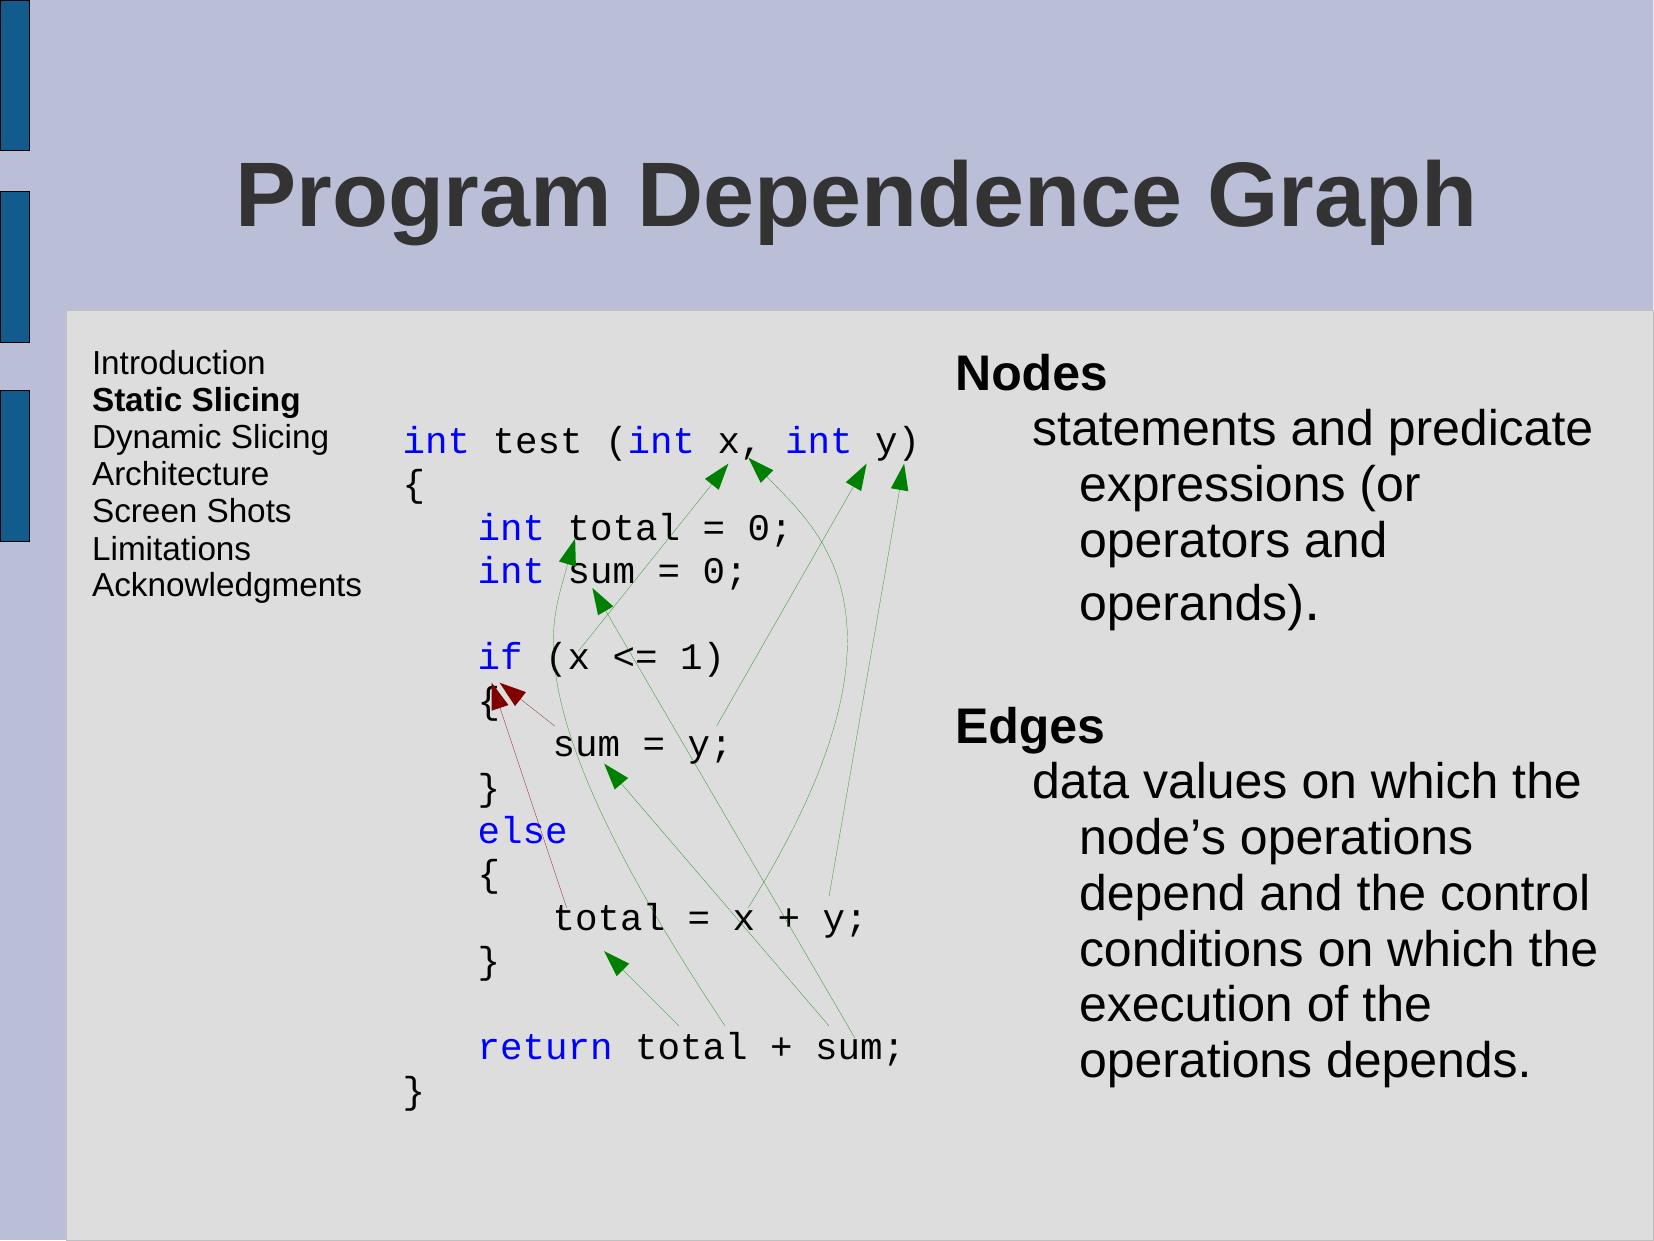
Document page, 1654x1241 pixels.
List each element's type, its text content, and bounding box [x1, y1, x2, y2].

list Introduction Static Slicing Dynamic Slicing Architecture Screen Shots Limitations Acknowledgments [74, 344, 376, 1127]
title Program Dependence Graph [121, 91, 1534, 299]
list Nodes statements and predicate expressions (or operators and operands). Edges data values on which the node’s operations depend and the control conditions on which the execution of the operations depends. [937, 344, 1613, 1127]
list int test (int x, int y) { int total = 0; int sum = 0; if (x <= 1) { sum = y; } else { total = x + y; } return total + sum; } [402, 426, 942, 1193]
